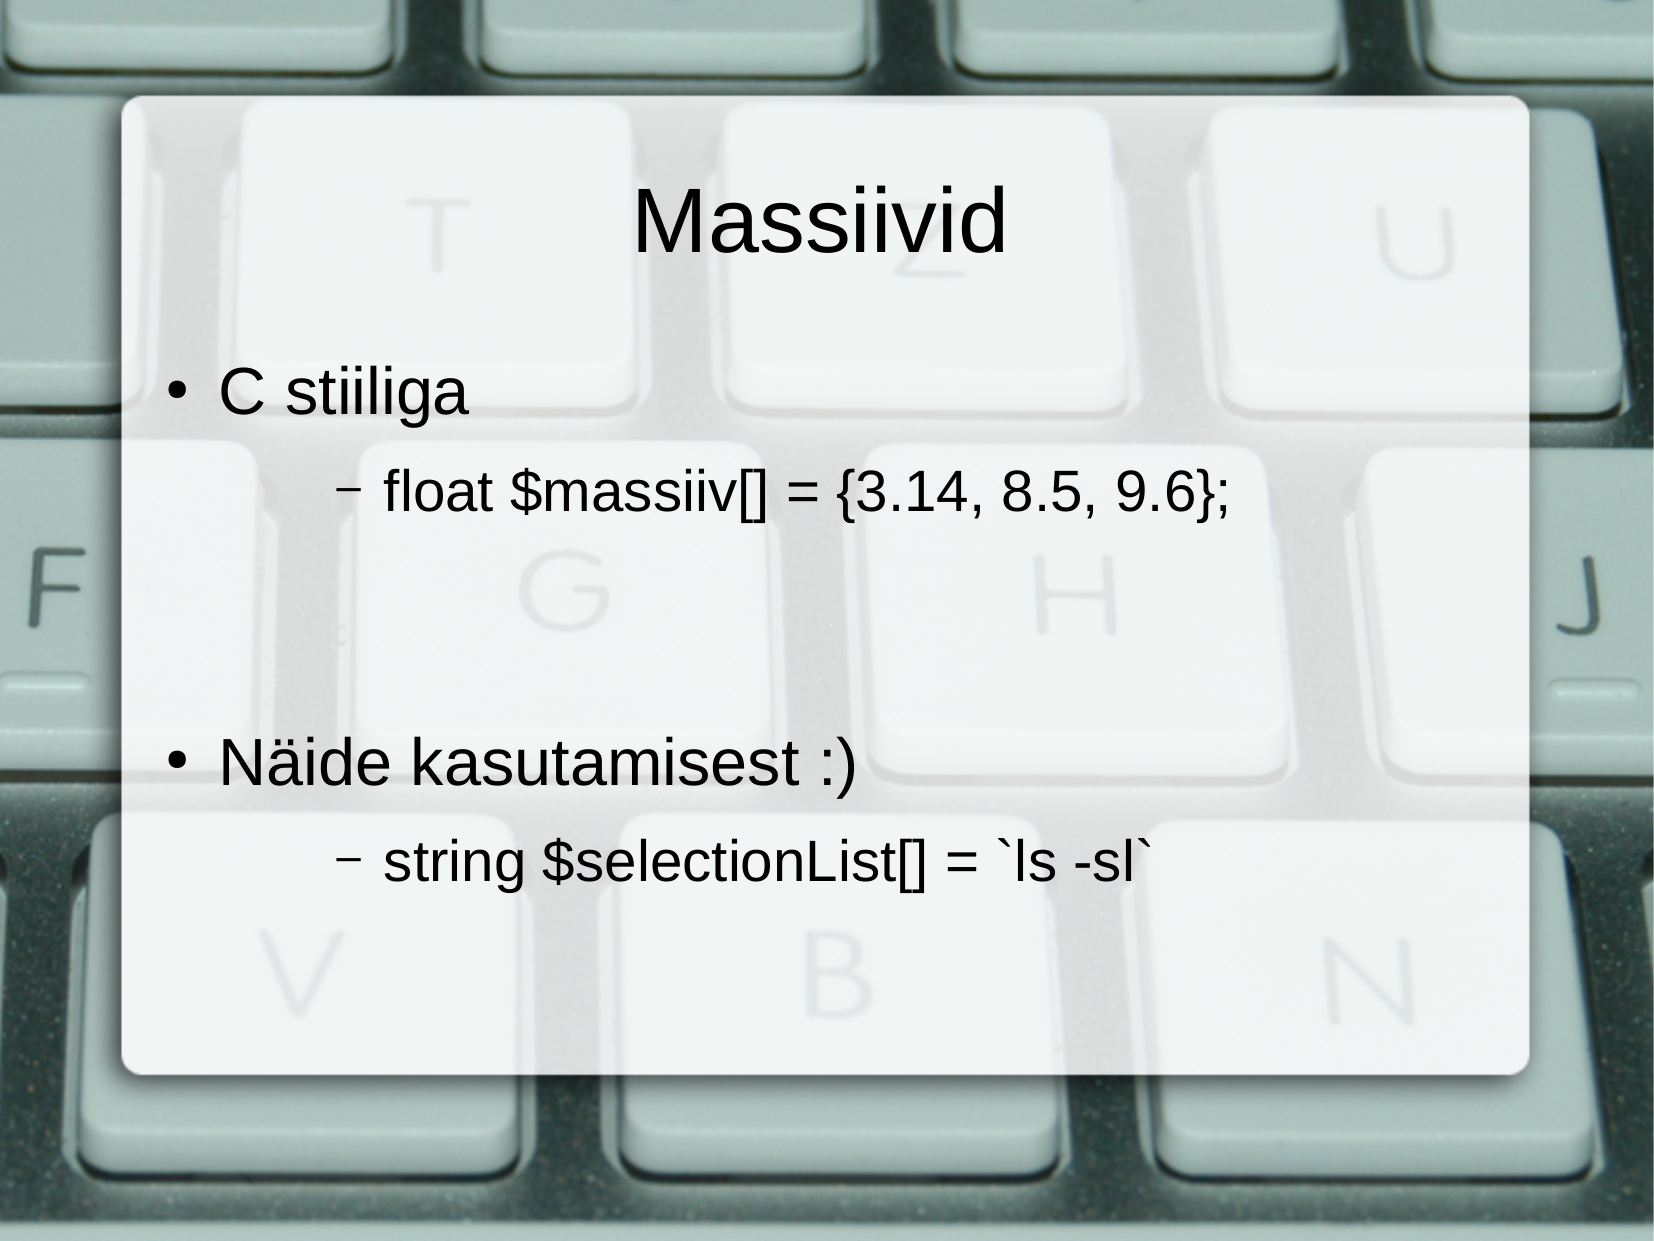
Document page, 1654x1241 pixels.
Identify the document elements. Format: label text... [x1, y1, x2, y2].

list C stiiliga float $massiiv[] = {3.14, 8.5, 9.6}; Näide kasutamisest :) string $selectionList[] = `ls -sl` [147, 354, 1506, 1049]
picture [0, 0, 1654, 1241]
title Massiivid [135, 125, 1506, 318]
